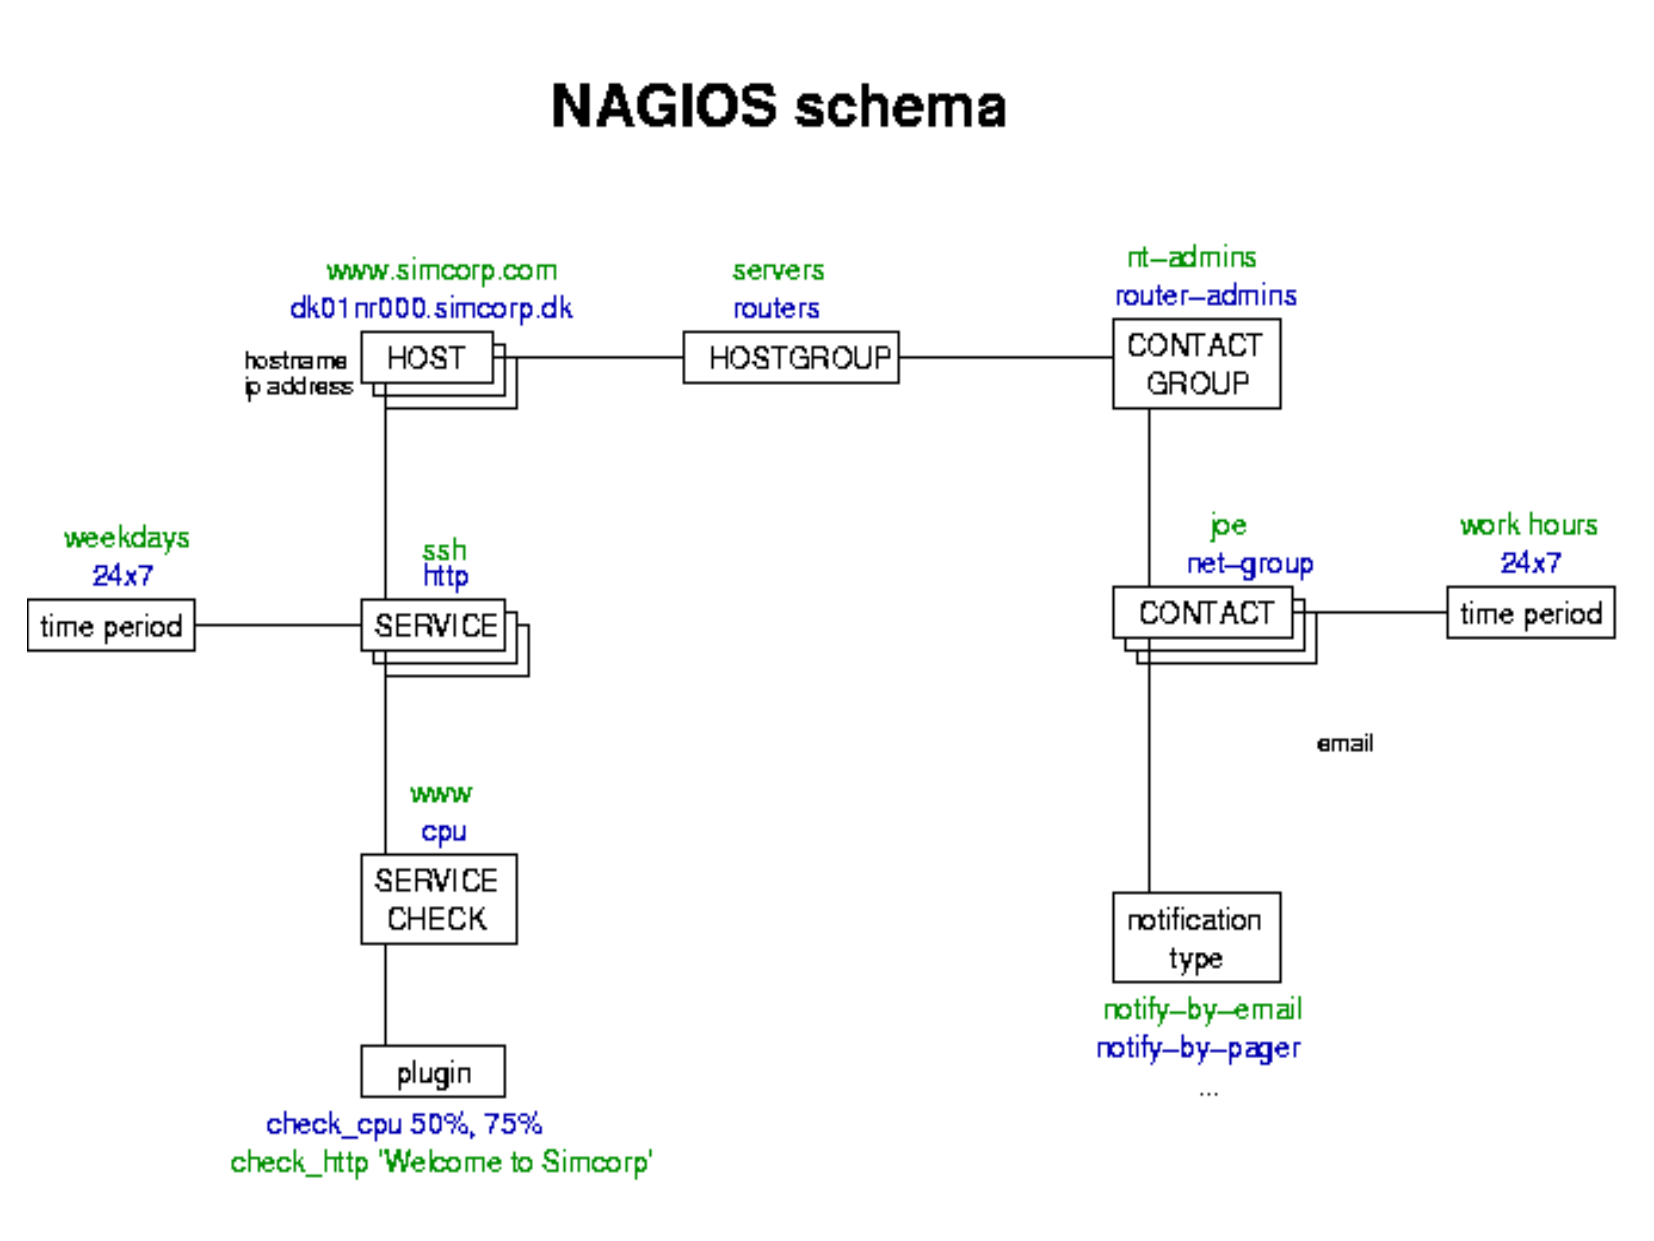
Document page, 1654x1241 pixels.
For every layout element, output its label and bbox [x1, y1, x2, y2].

picture [27, 79, 1619, 1184]
